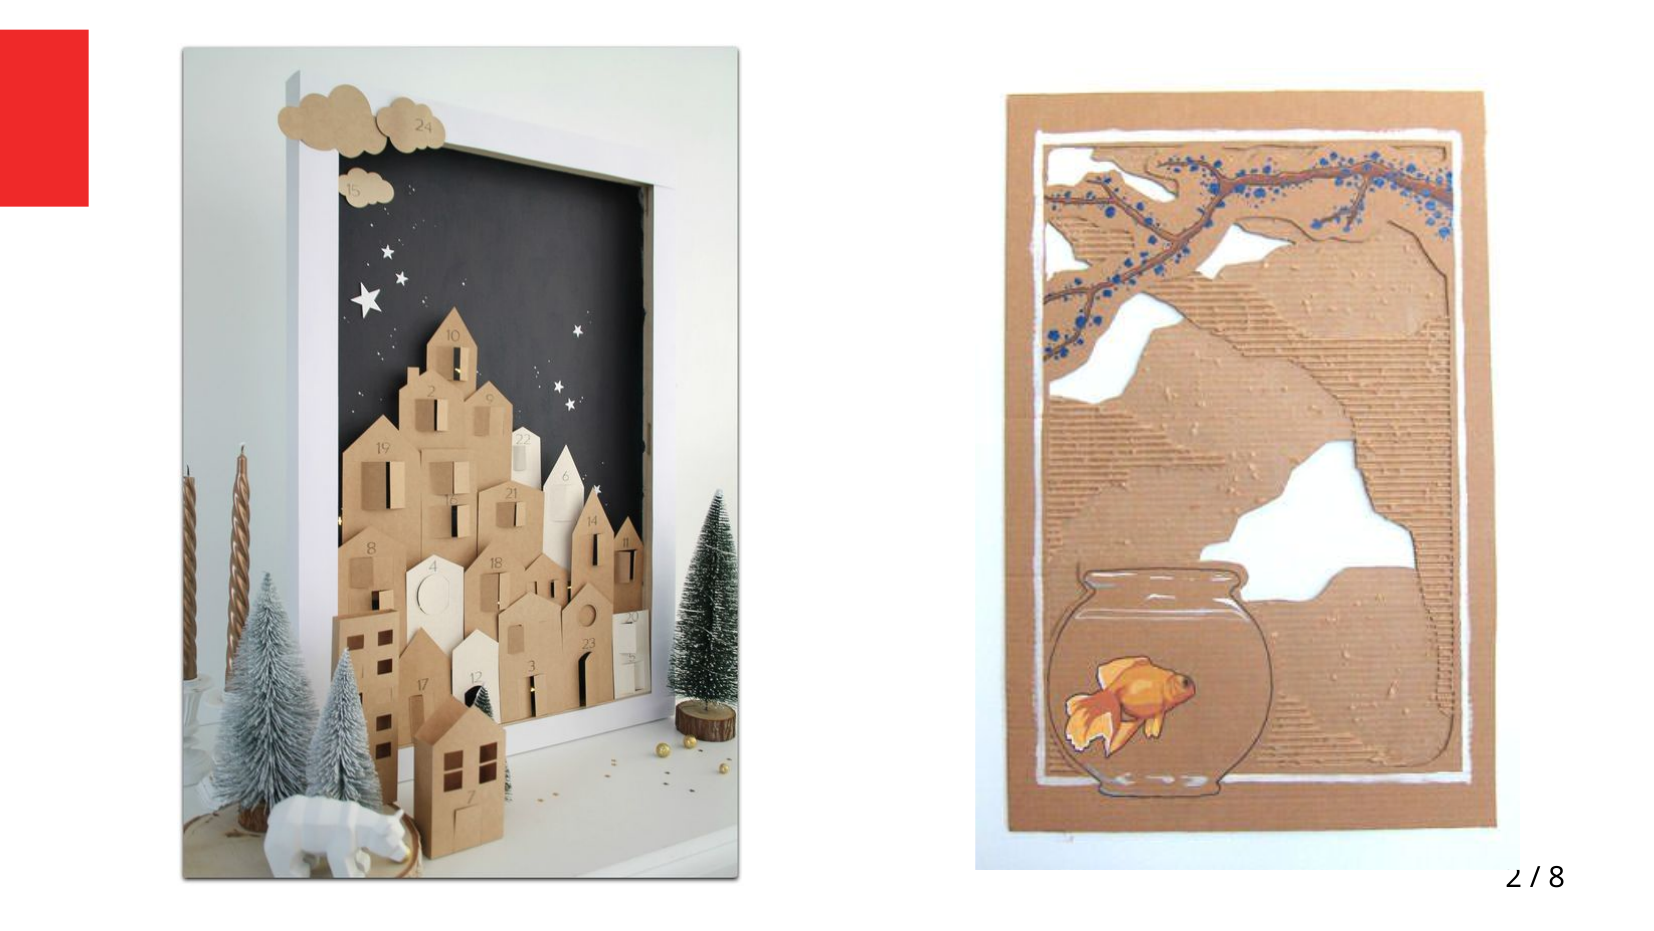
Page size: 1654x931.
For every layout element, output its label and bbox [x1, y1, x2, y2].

picture [177, 43, 744, 886]
picture [974, 67, 1520, 870]
